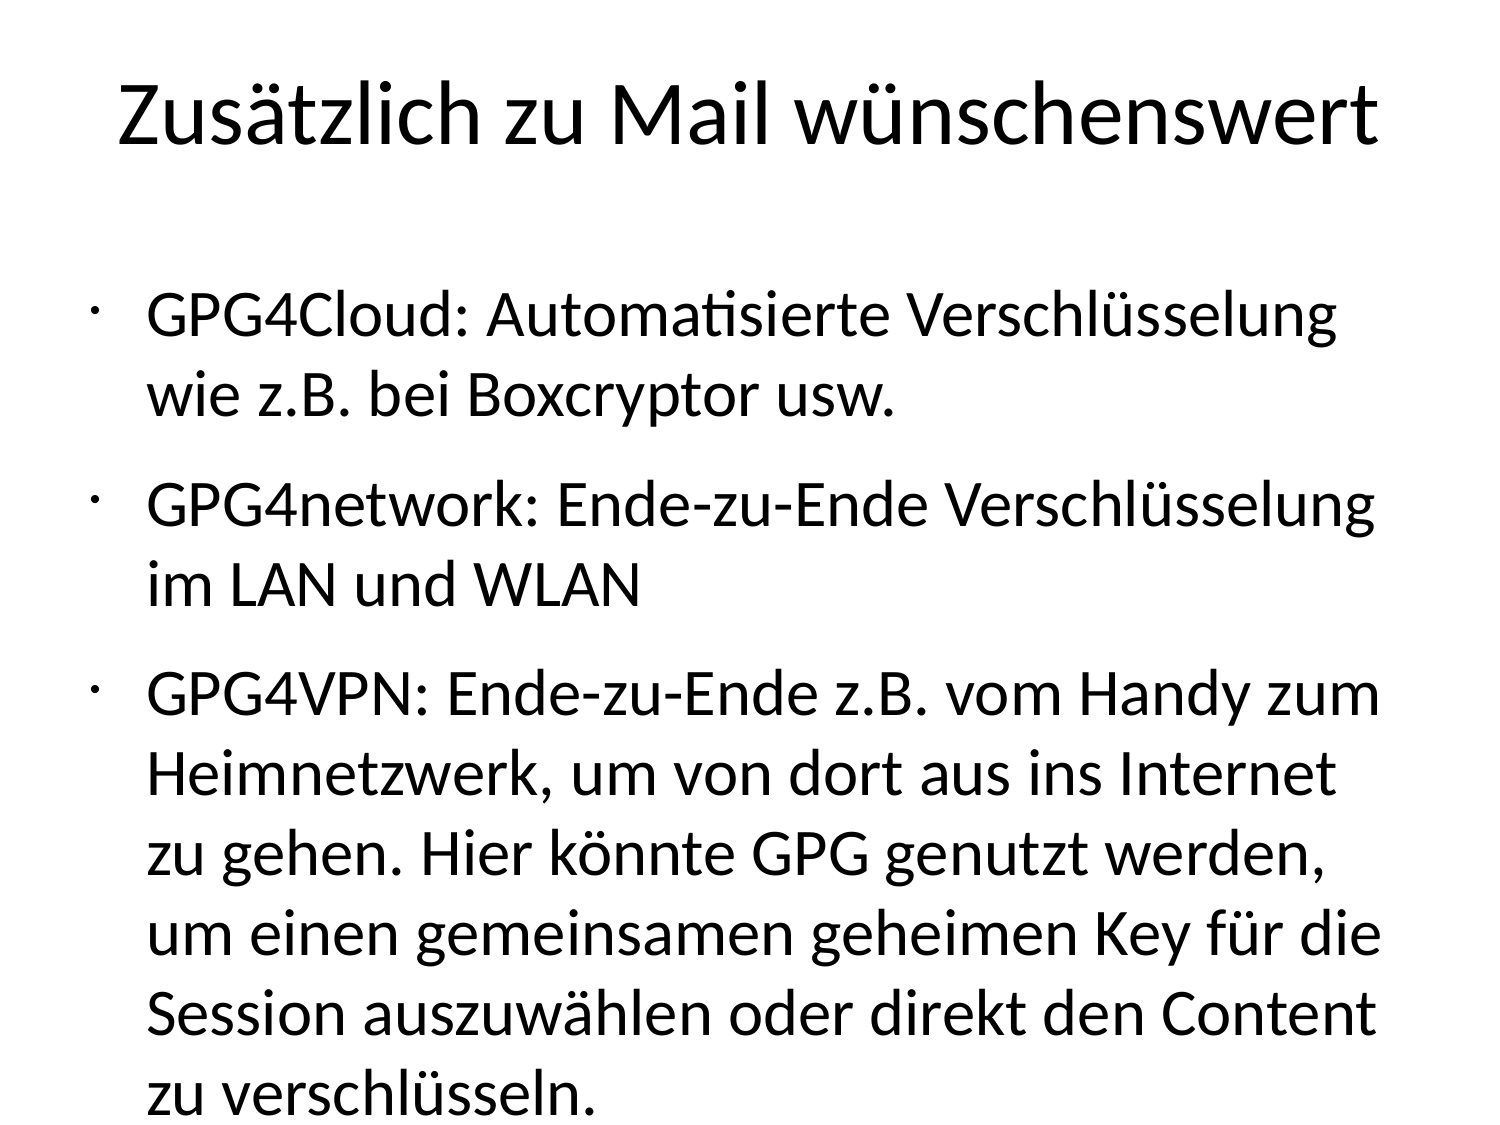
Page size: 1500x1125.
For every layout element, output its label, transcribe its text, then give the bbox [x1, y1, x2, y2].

title Zusätzlich zu Mail wünschenswert [75, 45, 1425, 233]
list GPG4Cloud: Automatisierte Verschlüsselung wie z.B. bei Boxcryptor usw. GPG4network: Ende-zu-Ende Verschlüsselung im LAN und WLAN GPG4VPN: Ende-zu-Ende z.B. vom Handy zum Heimnetzwerk, um von dort aus ins Internet zu gehen. Hier könnte GPG genutzt werden, um einen gemeinsamen geheimen Key für die Session auszuwählen oder direkt den Content zu verschlüsseln. [75, 262, 1425, 1005]
